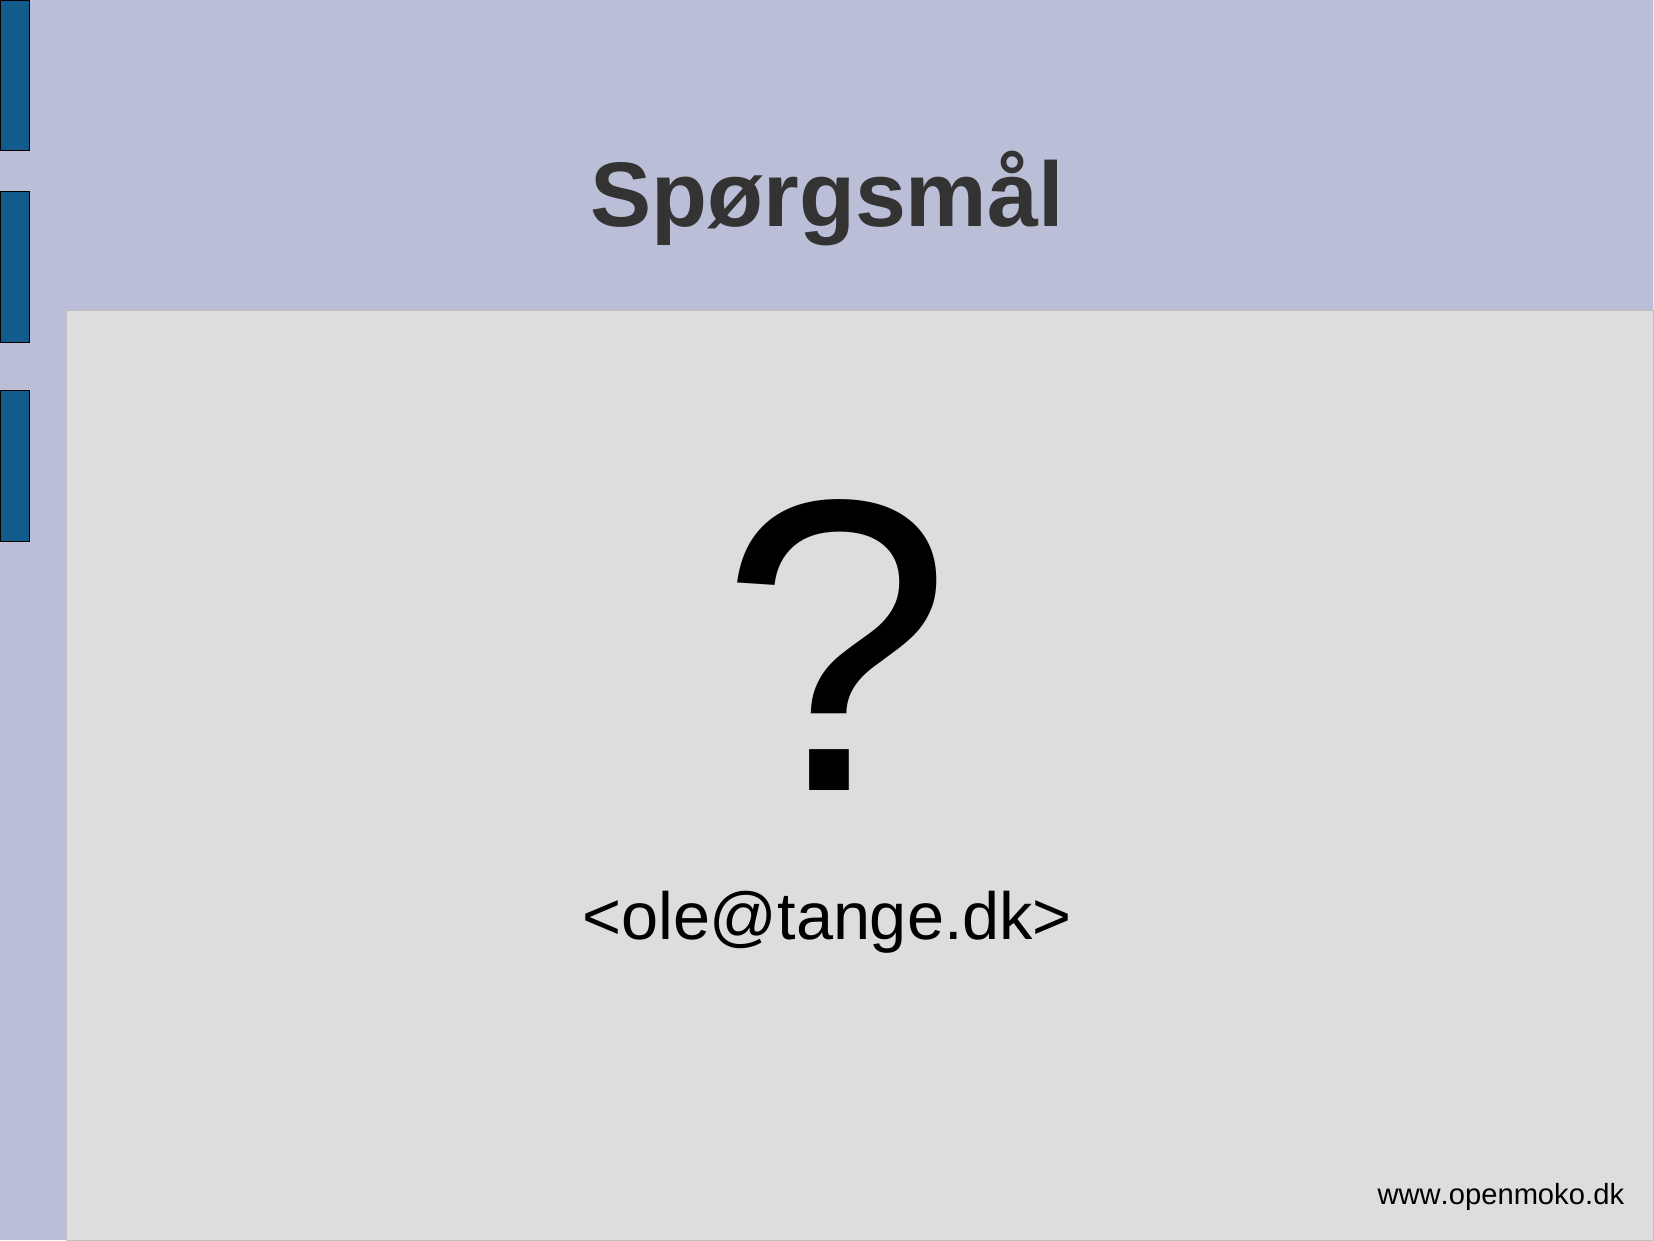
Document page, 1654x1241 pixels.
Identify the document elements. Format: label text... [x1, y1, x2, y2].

title Spørgsmål [121, 91, 1534, 299]
list ? <ole@tange.dk> [121, 413, 1534, 1127]
